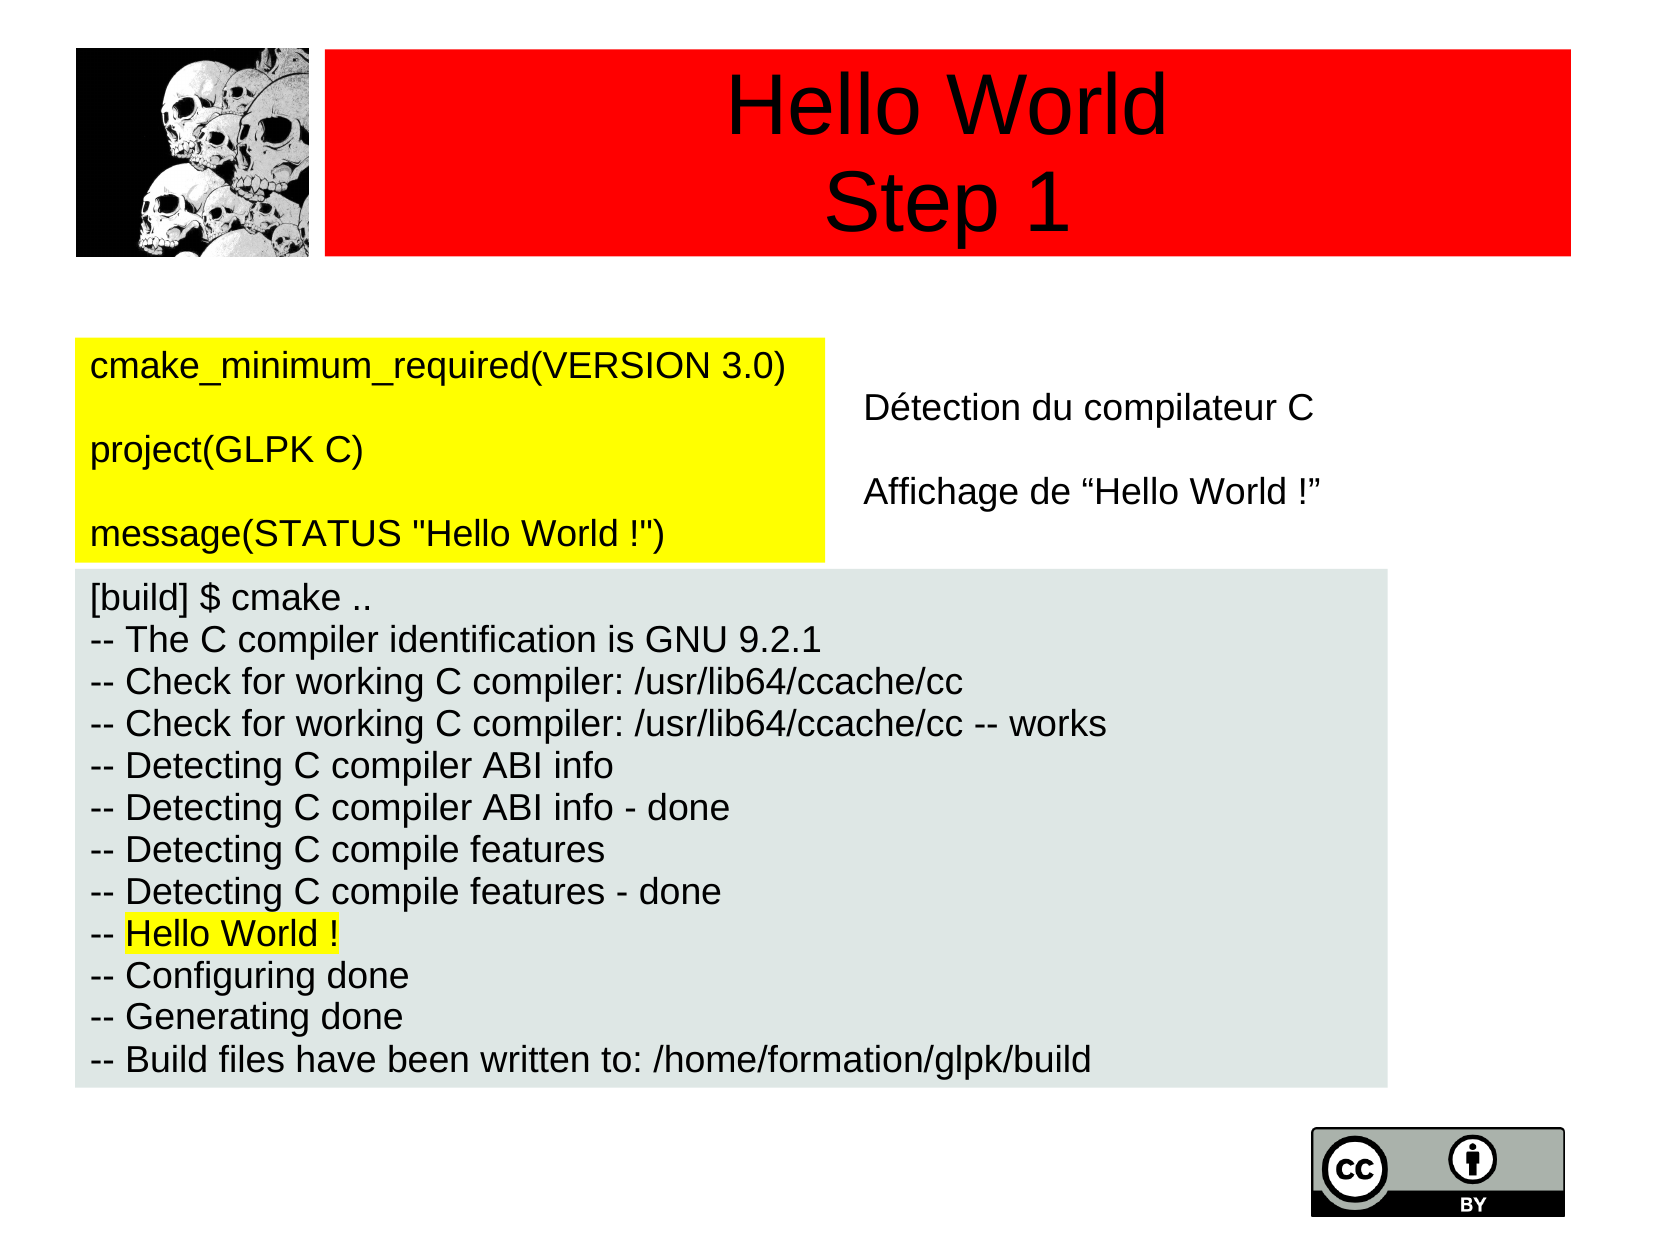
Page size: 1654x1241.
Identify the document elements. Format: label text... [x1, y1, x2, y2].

text_box cmake_minimum_required(VERSION 3.0) project(GLPK C) message(STATUS "Hello World !") [75, 337, 826, 563]
text_box [build] $ cmake .. -- The C compiler identification is GNU 9.2.1 -- Check for working C compiler: /usr/lib64/ccache/cc -- Check for working C compiler: /usr/lib64/ccache/cc -- works -- Detecting C compiler ABI info -- Detecting C compiler ABI info - done -- Detecting C compile features -- Detecting C compile features - done -- Hello World ! -- Configuring done -- Generating done -- Build files have been written to: /home/formation/glpk/build [75, 568, 1388, 1088]
picture [1311, 1127, 1565, 1217]
text_box Détection du compilateur C Affichage de “Hello World !” [848, 378, 1374, 529]
title Hello World Step 1 [324, 49, 1571, 257]
picture [76, 48, 309, 257]
